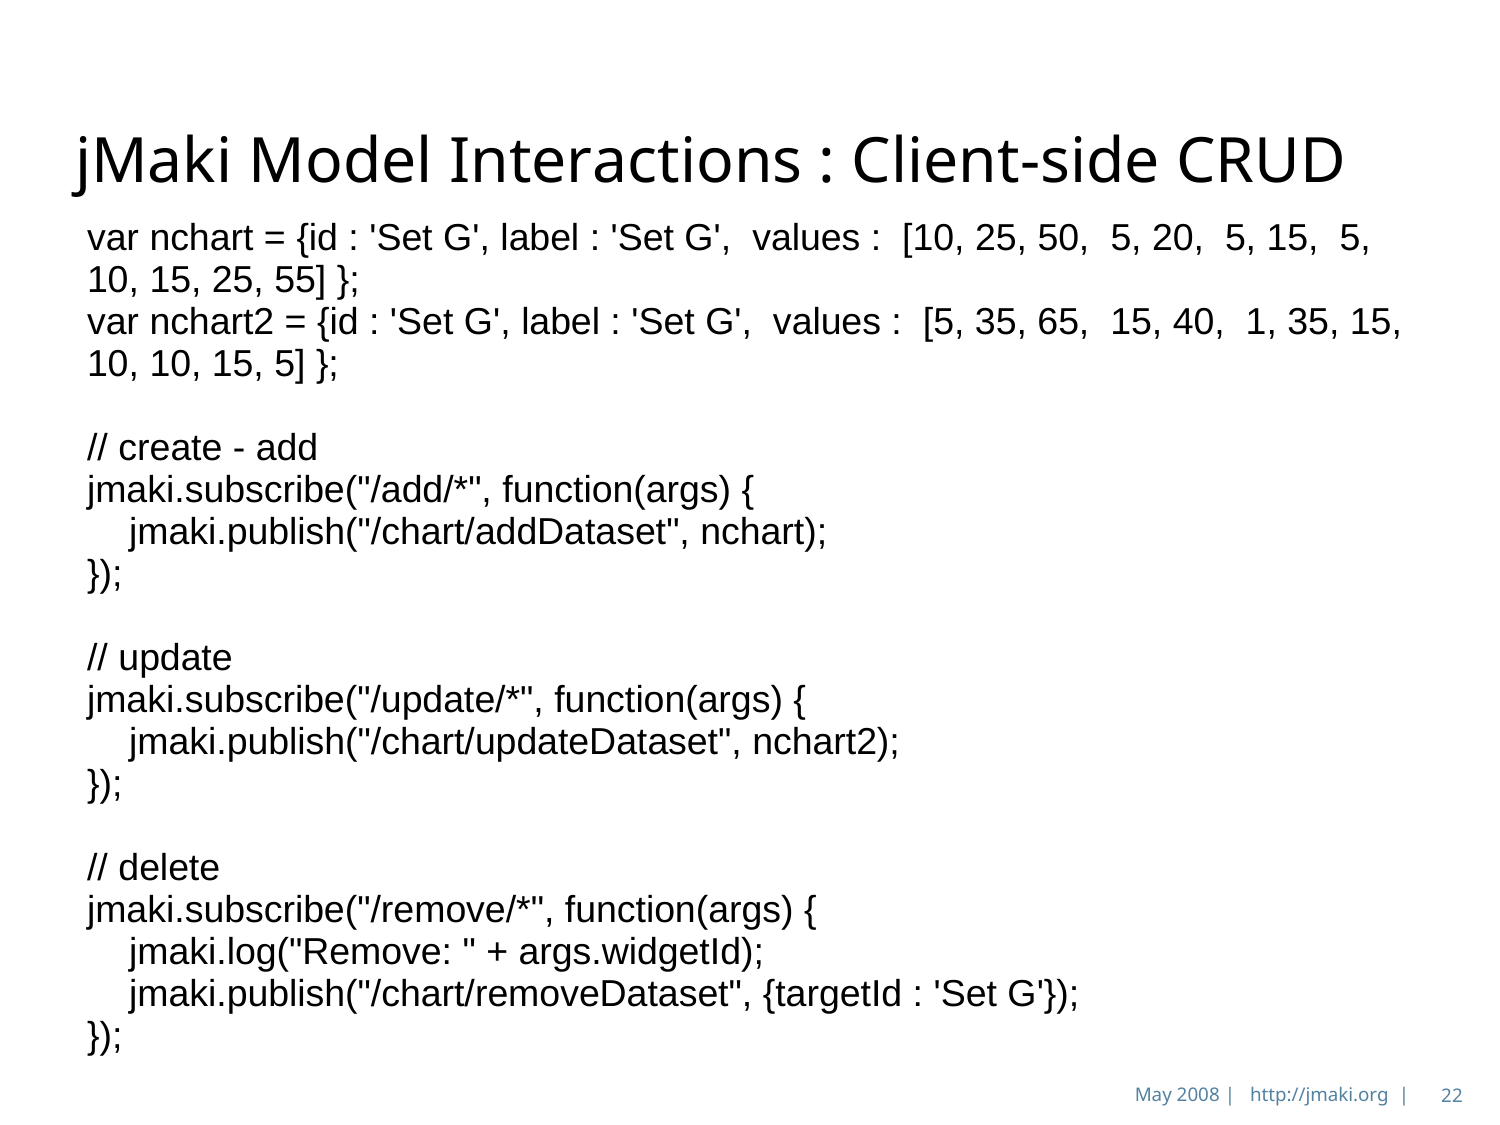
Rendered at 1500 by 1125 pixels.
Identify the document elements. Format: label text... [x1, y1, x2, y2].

text_box var nchart = {id : 'Set G', label : 'Set G', values : [10, 25, 50, 5, 20, 5, 15, 5, 10, 15, 25, 55] }; var nchart2 = {id : 'Set G', label : 'Set G', values : [5, 35, 65, 15, 40, 1, 35, 15, 10, 10, 15, 5] }; // create - add jmaki.subscribe("/add/*", function(args) { jmaki.publish("/chart/addDataset", nchart); }); // update jmaki.subscribe("/update/*", function(args) { jmaki.publish("/chart/updateDataset", nchart2); }); // delete jmaki.subscribe("/remove/*", function(args) { jmaki.log("Remove: " + args.widgetId); jmaki.publish("/chart/removeDataset", {targetId : 'Set G'}); }); [72, 208, 1426, 1125]
title jMaki Model Interactions : Client-side CRUD [75, 124, 1426, 208]
